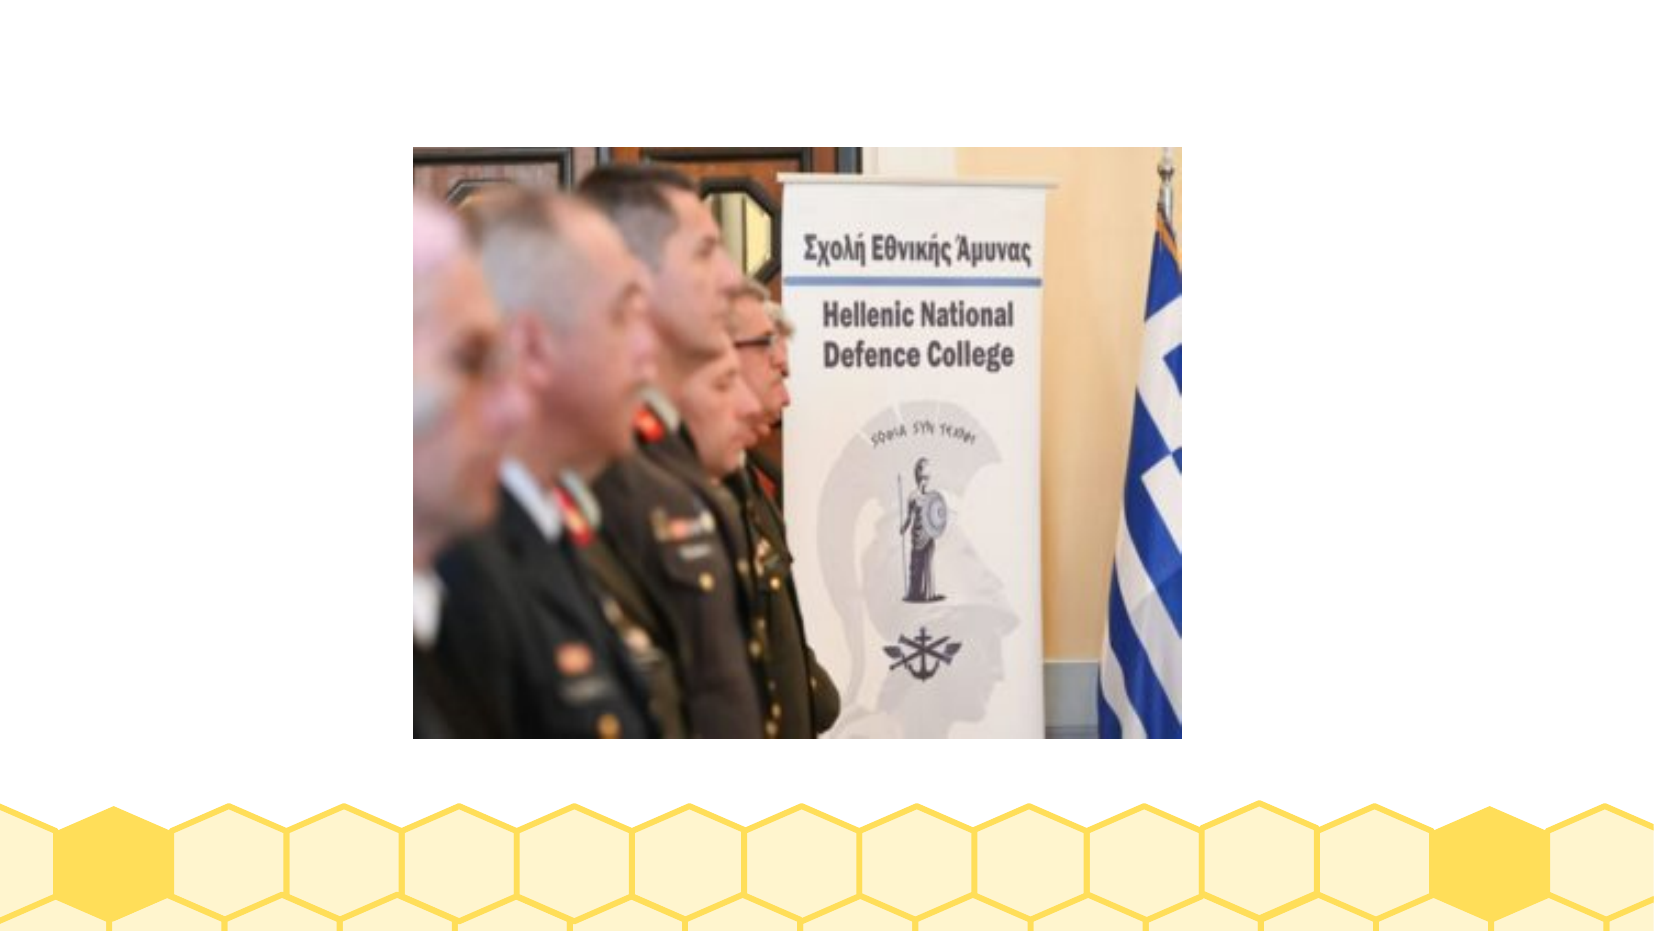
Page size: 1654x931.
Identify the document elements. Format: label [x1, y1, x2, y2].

picture [413, 147, 1182, 739]
